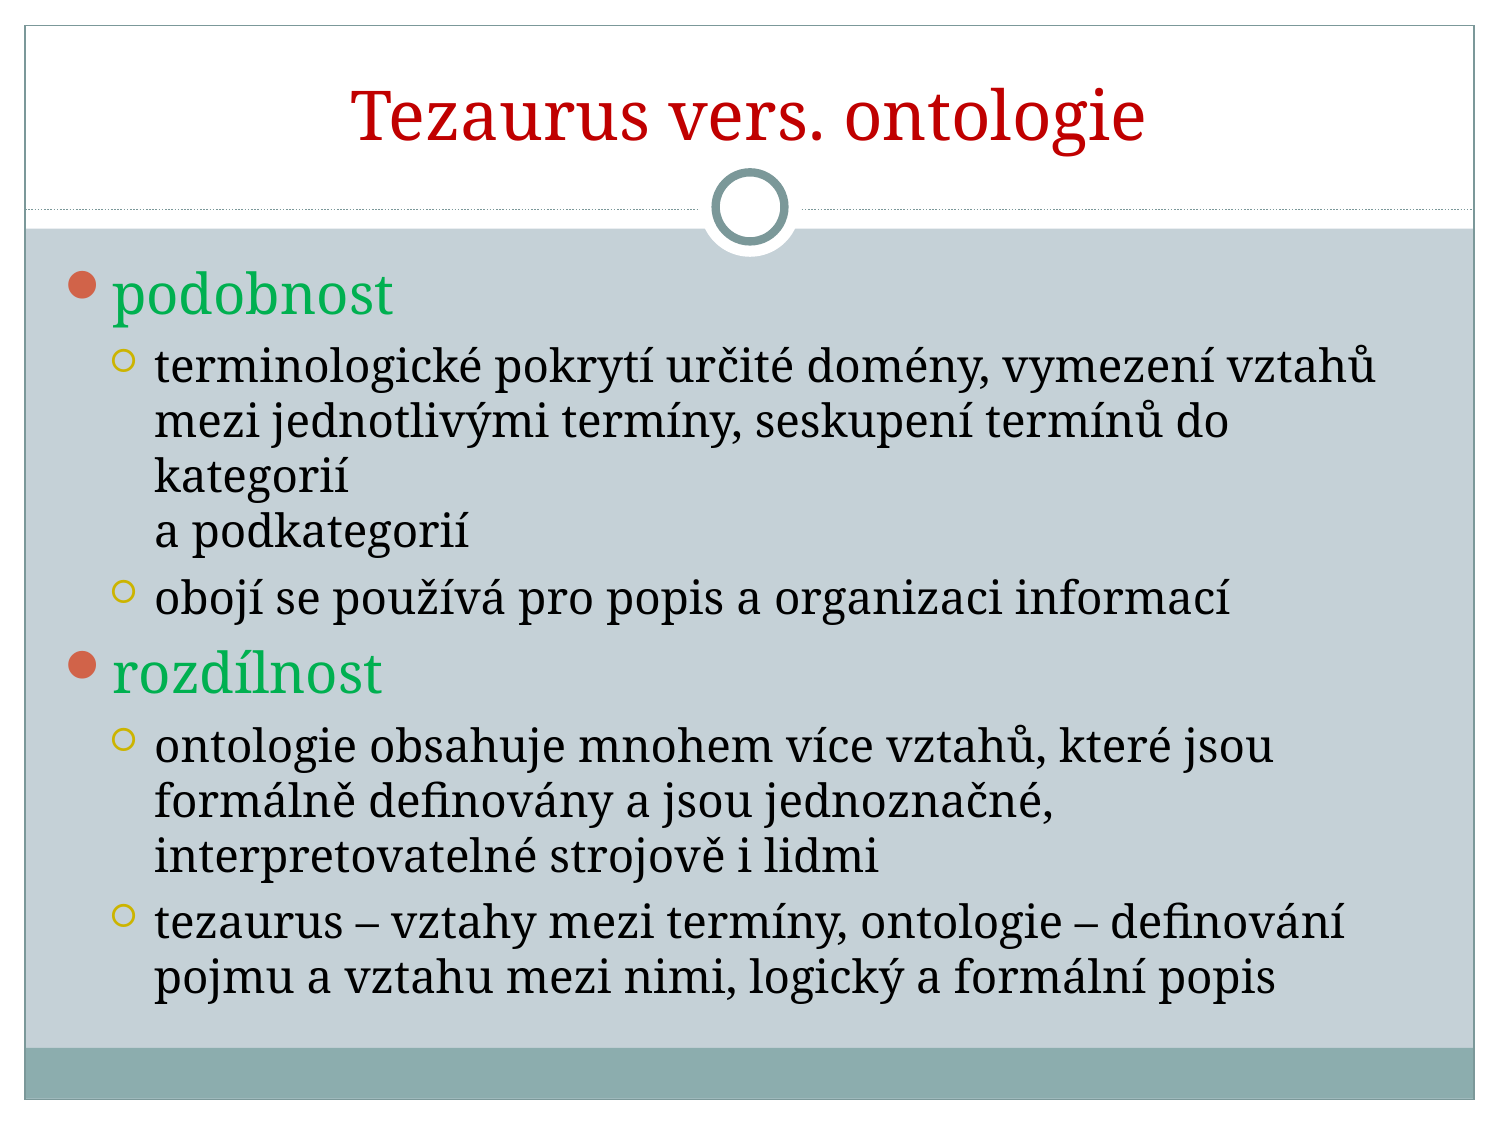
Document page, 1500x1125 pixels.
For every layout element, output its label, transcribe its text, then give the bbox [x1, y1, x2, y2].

title Tezaurus vers. ontologie [49, 37, 1450, 162]
list podobnost terminologické pokrytí určité domény, vymezení vztahů mezi jednotlivými termíny, seskupení termínů do kategorií a podkategorií obojí se používá pro popis a organizaci informací rozdílnost ontologie obsahuje mnohem více vztahů, které jsou formálně definovány a jsou jednoznačné, interpretovatelné strojově i lidmi tezaurus – vztahy mezi termíny, ontologie – definování pojmu a vztahu mezi nimi, logický a formální popis [49, 250, 1445, 1001]
